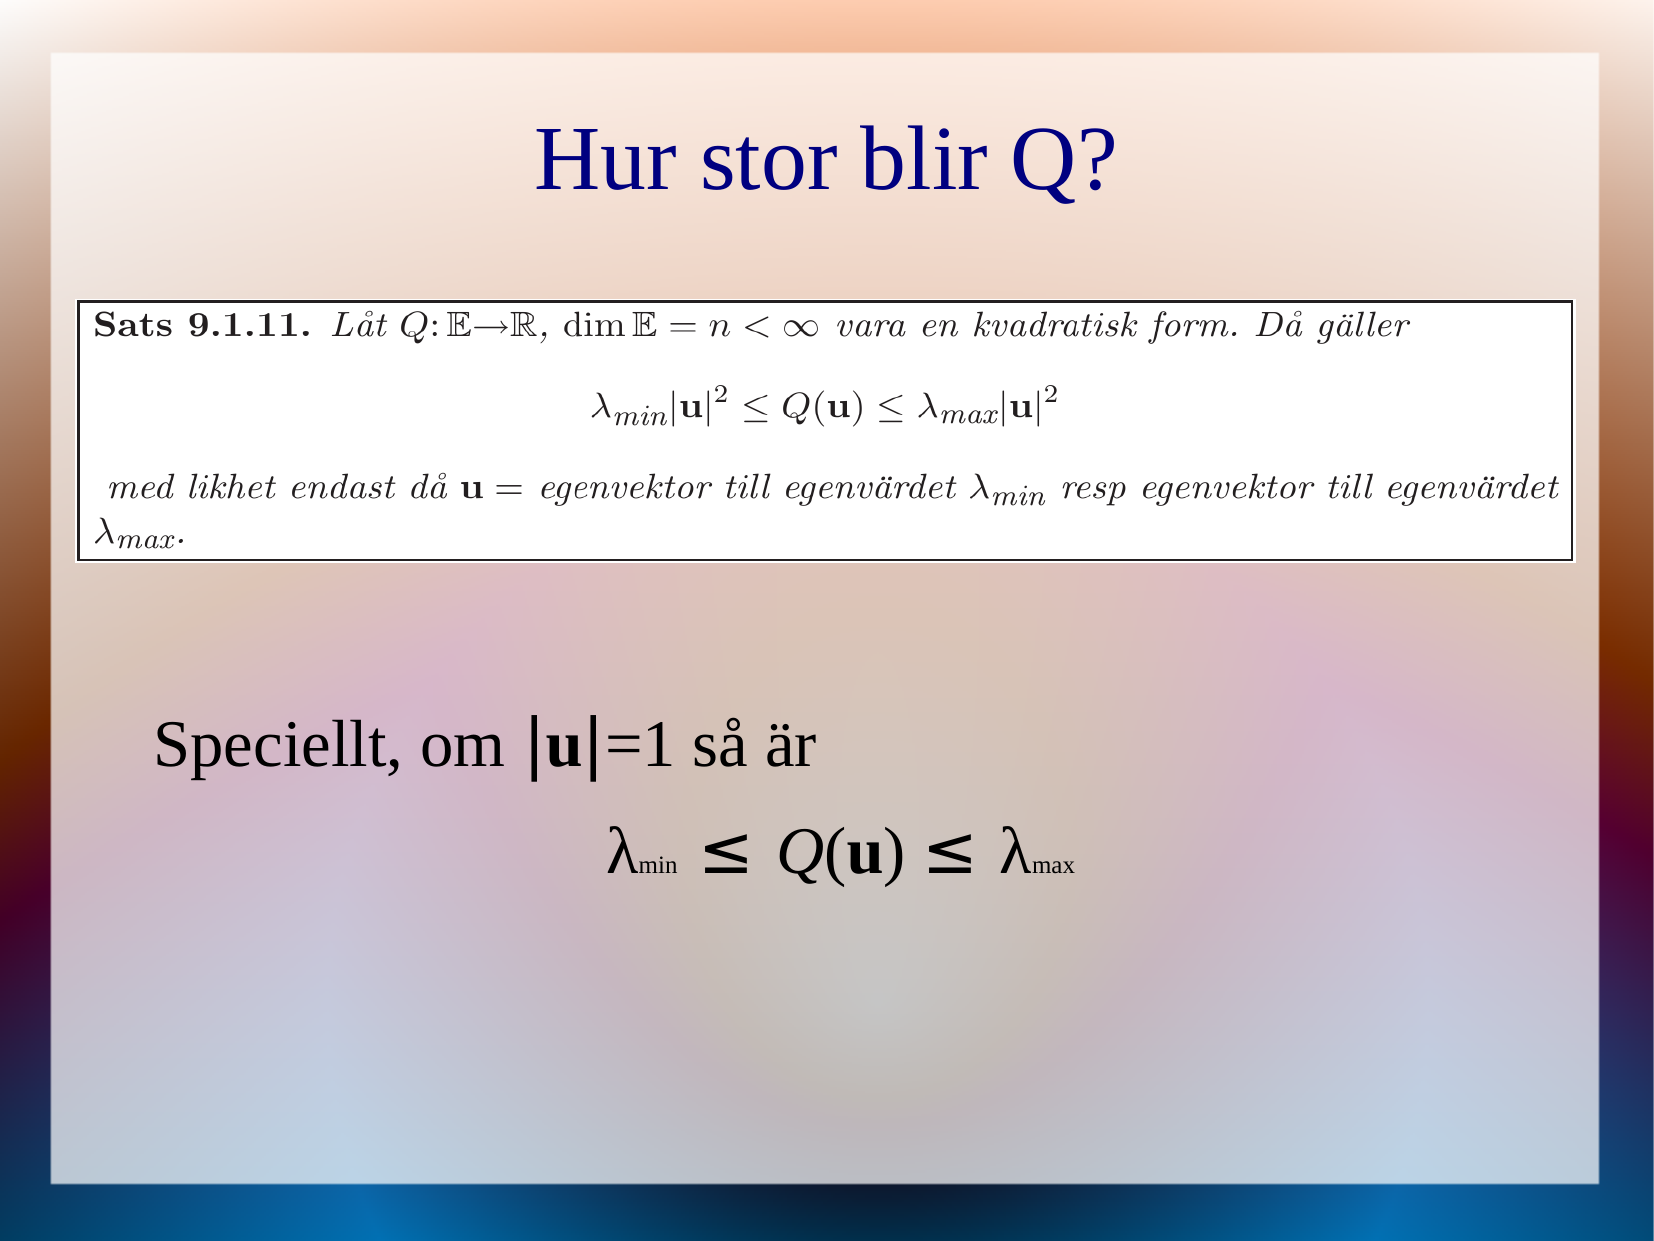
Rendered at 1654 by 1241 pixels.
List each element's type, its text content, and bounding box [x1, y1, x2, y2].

list Speciellt, om |u|=1 så är λmin ≤ Q(u) ≤ λmax [82, 563, 1571, 1019]
picture [0, 0, 1654, 1241]
list Speciellt, om |u|=1 så är λmin ≤ Q(u) ≤ λmax [82, 290, 1571, 299]
title Hur stor blir Q? [82, 62, 1571, 256]
